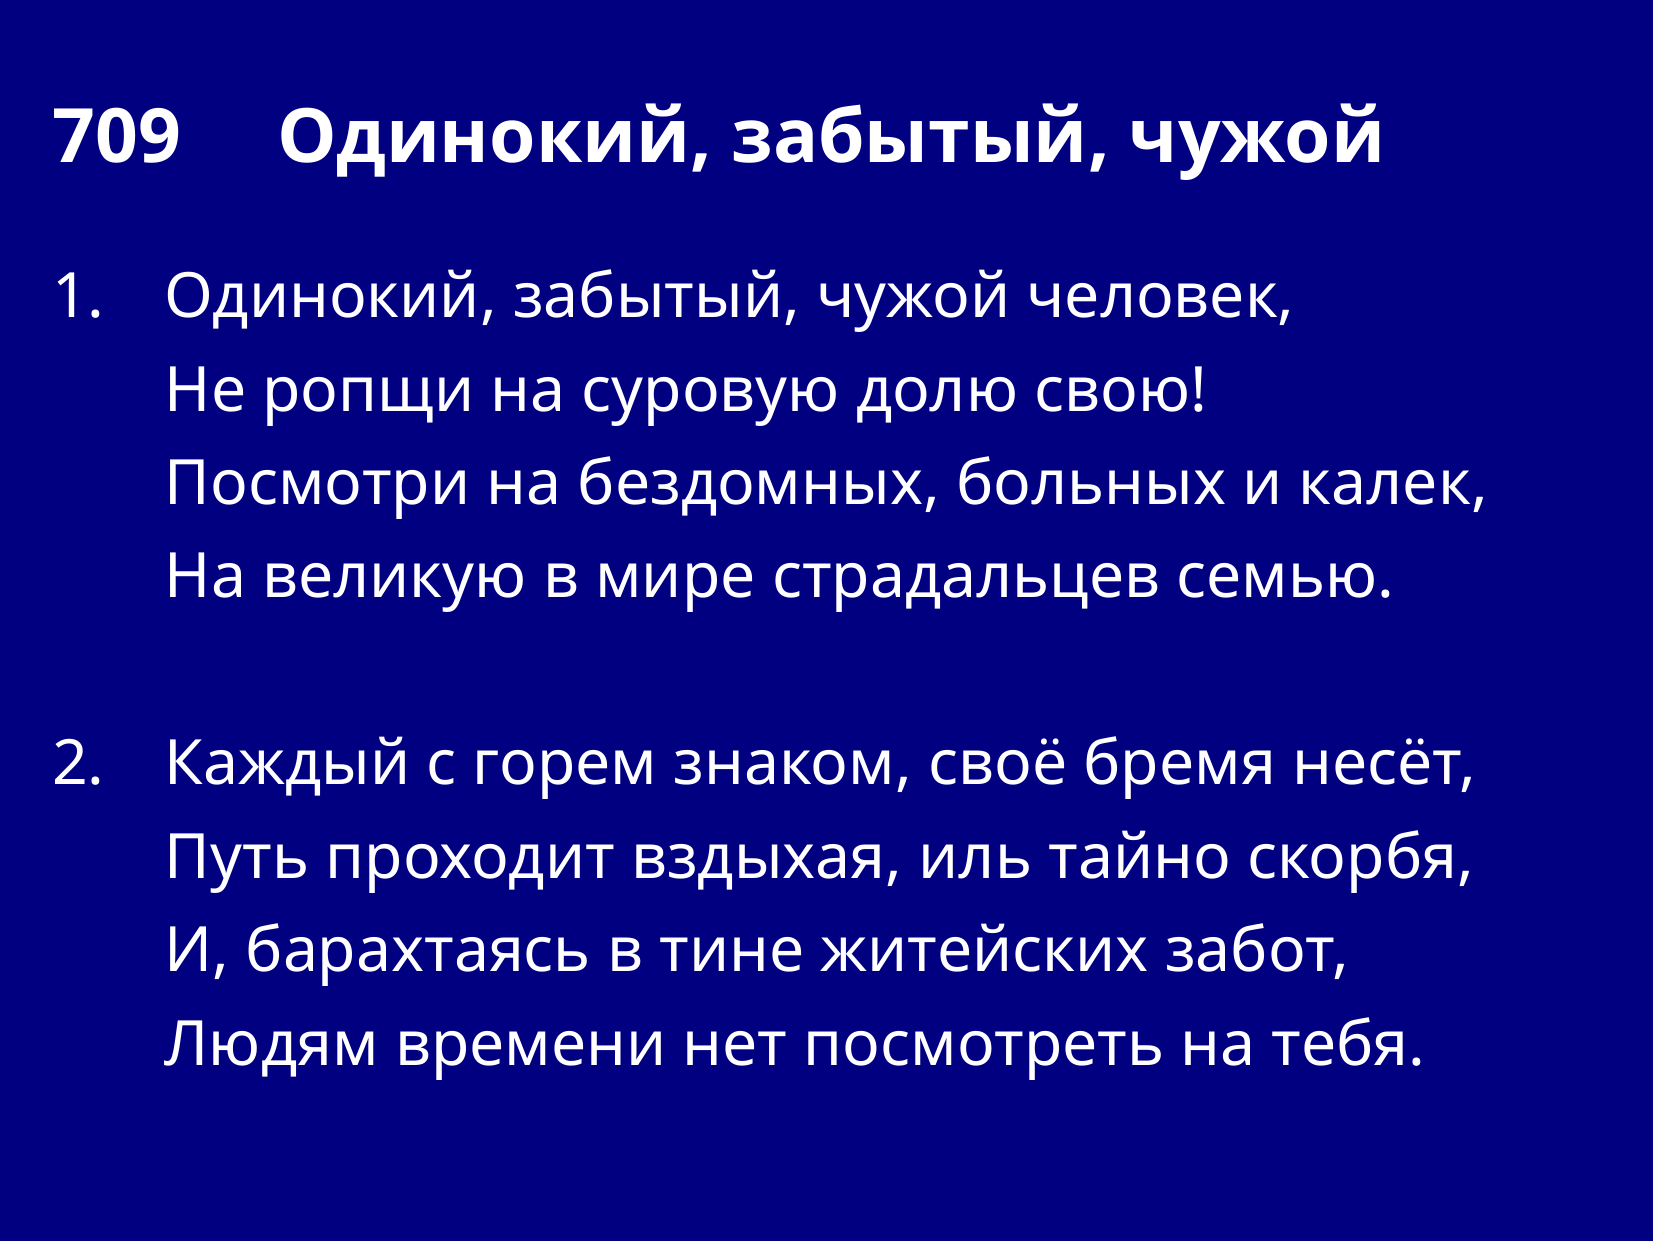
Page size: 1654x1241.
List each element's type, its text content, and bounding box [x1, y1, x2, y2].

text_box 709 Одинокий, забытый, чужой [37, 75, 1576, 188]
text_box 1. Одинокий, забытый, чужой человек, Не ропщи на суровую долю свою! Посмотри на бездомных, больных и калек, На великую в мире страдальцев семью. 2. Каждый с горем знаком, своё бремя несёт, Путь проходит вздыхая, иль тайно скорбя, И, барахтаясь в тине житейских забот, Людям времени нет посмотреть на тебя. [37, 150, 1651, 1163]
